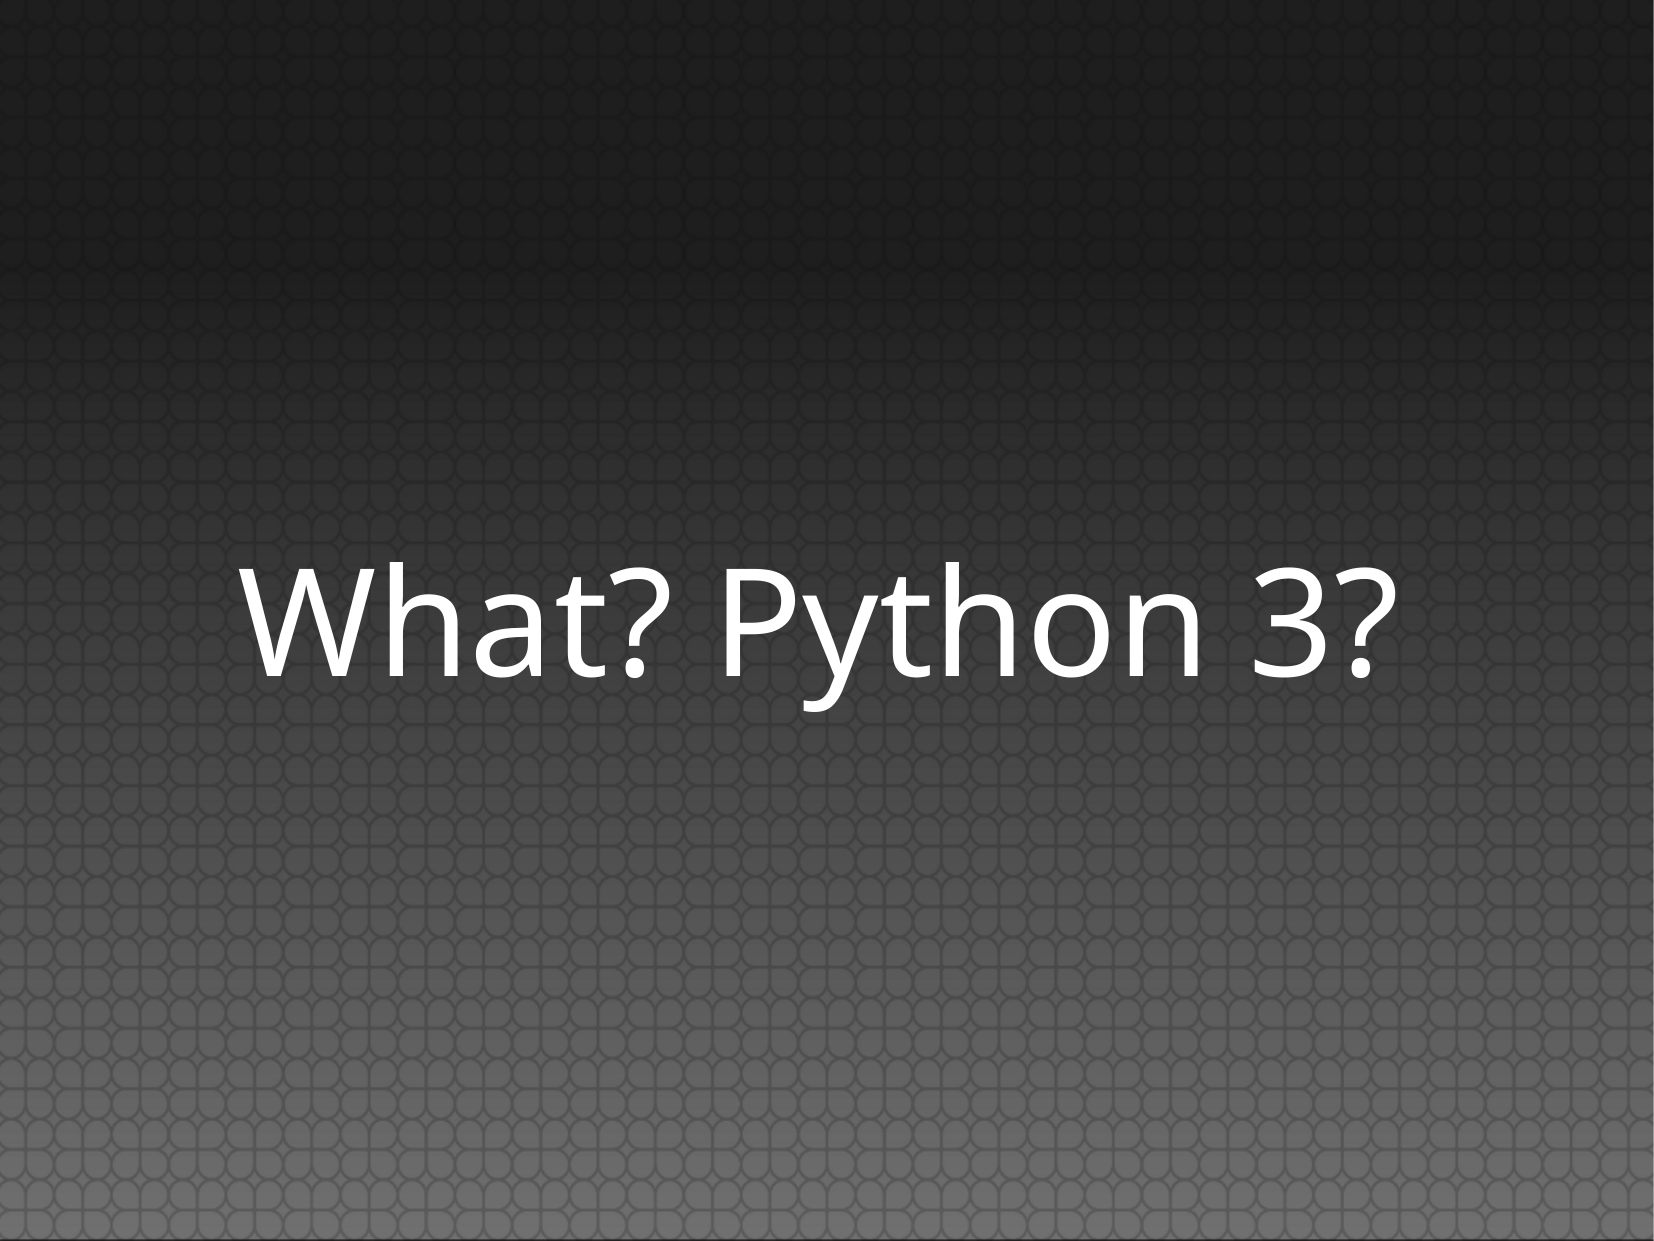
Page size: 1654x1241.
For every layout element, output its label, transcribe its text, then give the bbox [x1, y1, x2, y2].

picture [0, 0, 1654, 1241]
title What? Python 3? [75, 525, 1564, 713]
